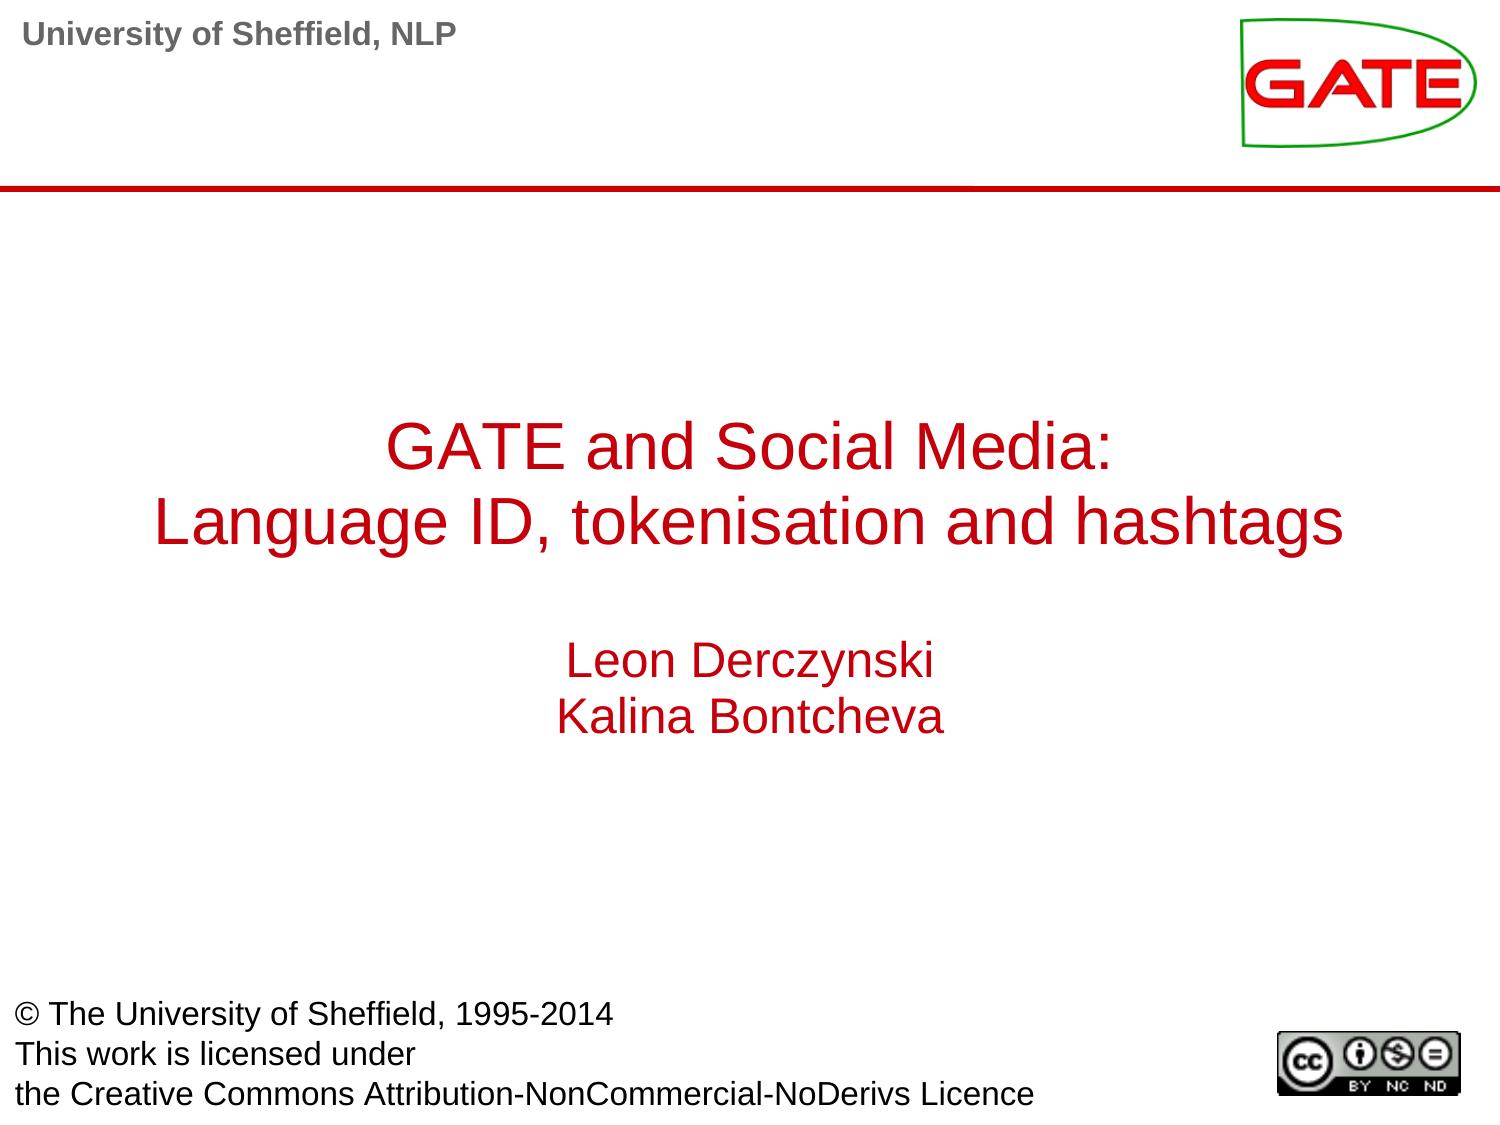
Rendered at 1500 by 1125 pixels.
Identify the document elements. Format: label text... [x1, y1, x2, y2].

text_box © The University of Sheffield, 1995-2014 This work is licensed under the Creative Commons Attribution-NonCommercial-NoDerivs Licence [0, 944, 1500, 1122]
text_box GATE and Social Media: Language ID, tokenisation and hashtags Leon Derczynski Kalina Bontcheva [0, 397, 1500, 809]
picture [1277, 1031, 1461, 1096]
picture [1240, 18, 1477, 148]
